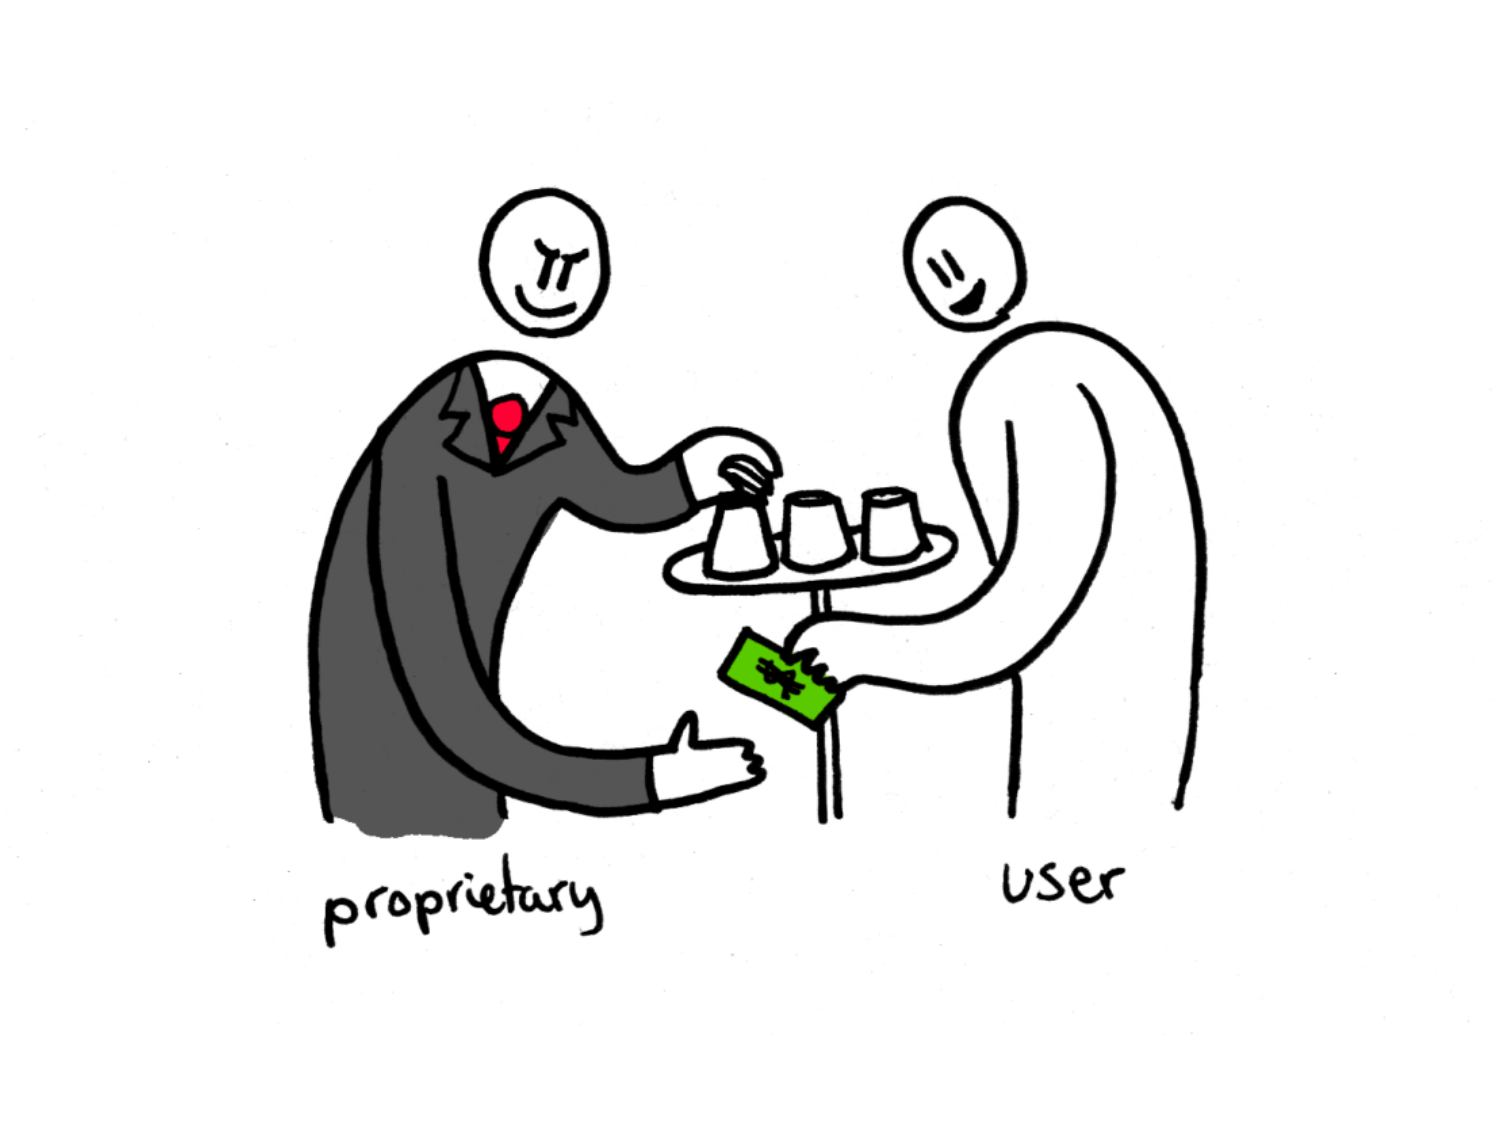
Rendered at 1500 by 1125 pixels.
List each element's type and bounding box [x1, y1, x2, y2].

picture [5, 89, 1495, 1036]
